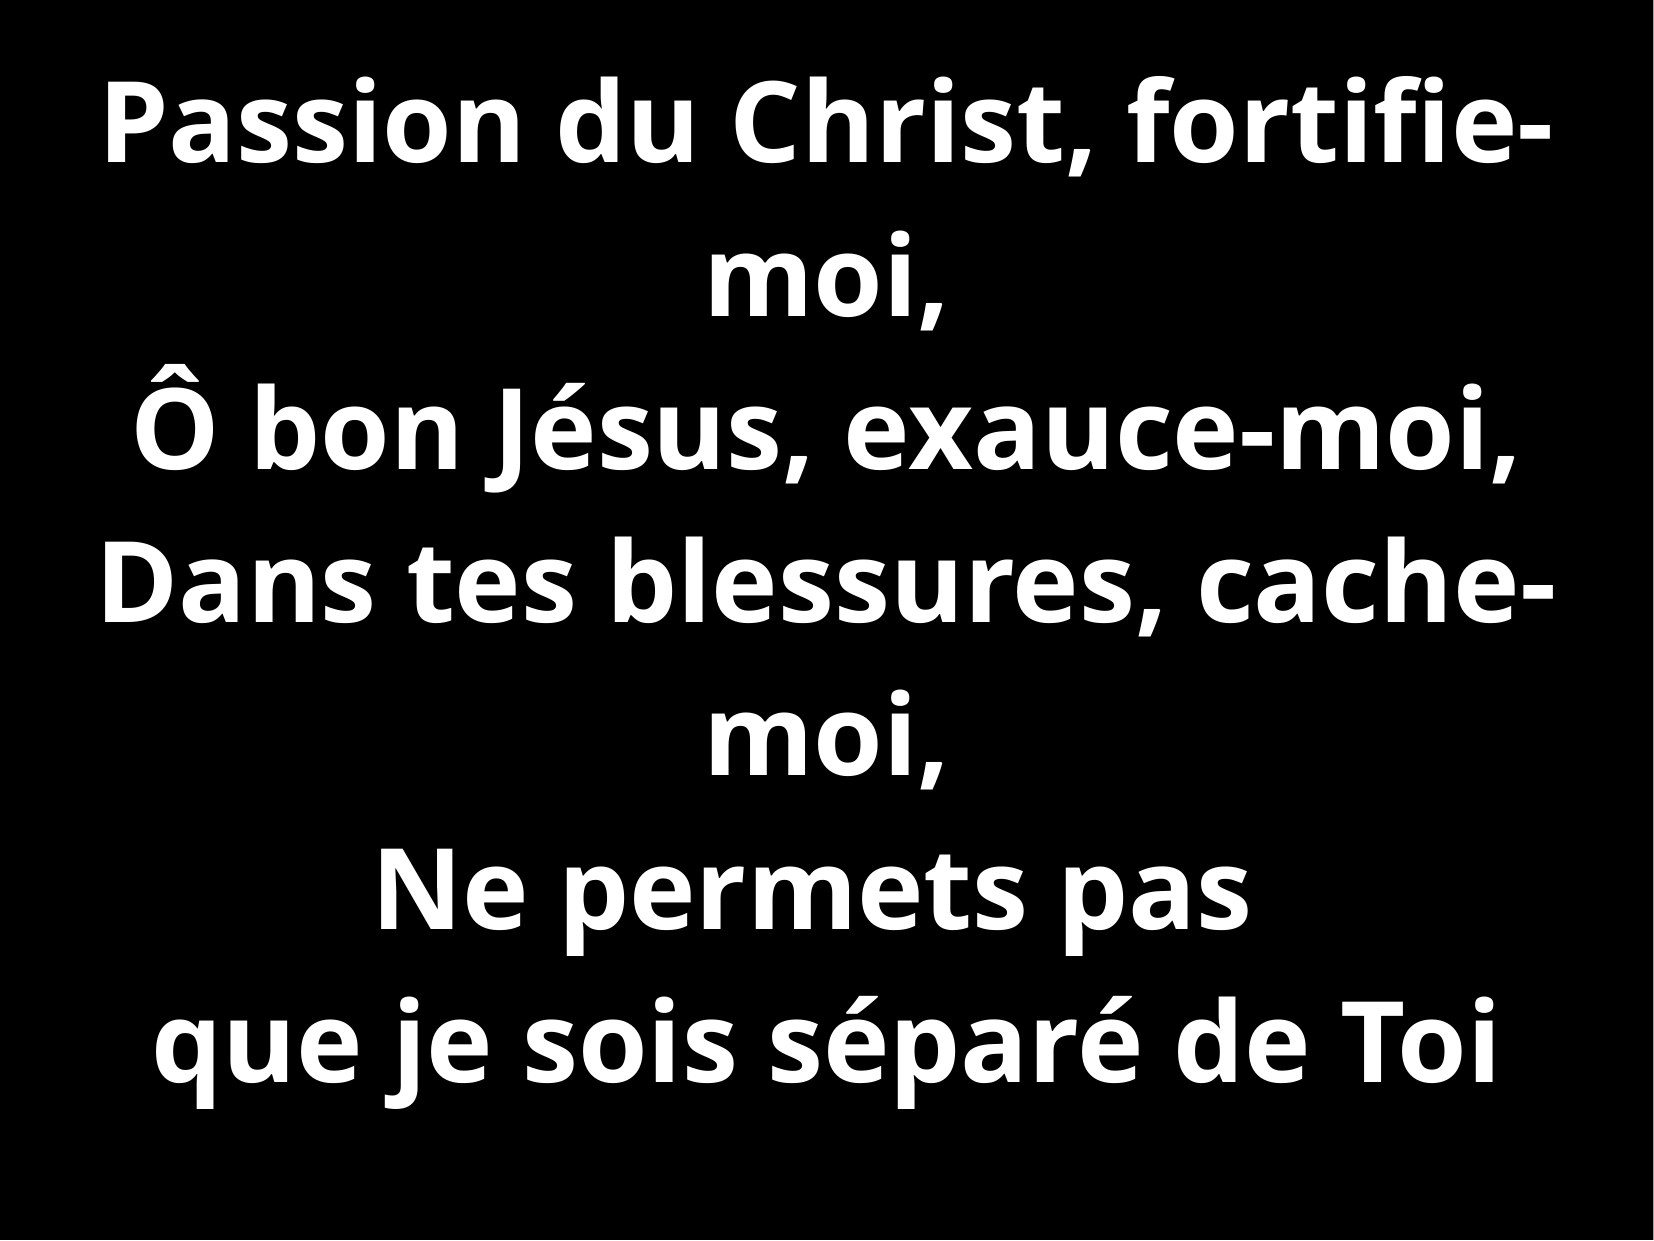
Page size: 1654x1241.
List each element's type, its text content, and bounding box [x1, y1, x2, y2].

subtitle Passion du Christ, fortifie-moi, Ô bon Jésus, exauce-moi, Dans tes blessures, cache-moi, Ne permets pas que je sois séparé de Toi [82, 30, 1571, 1128]
